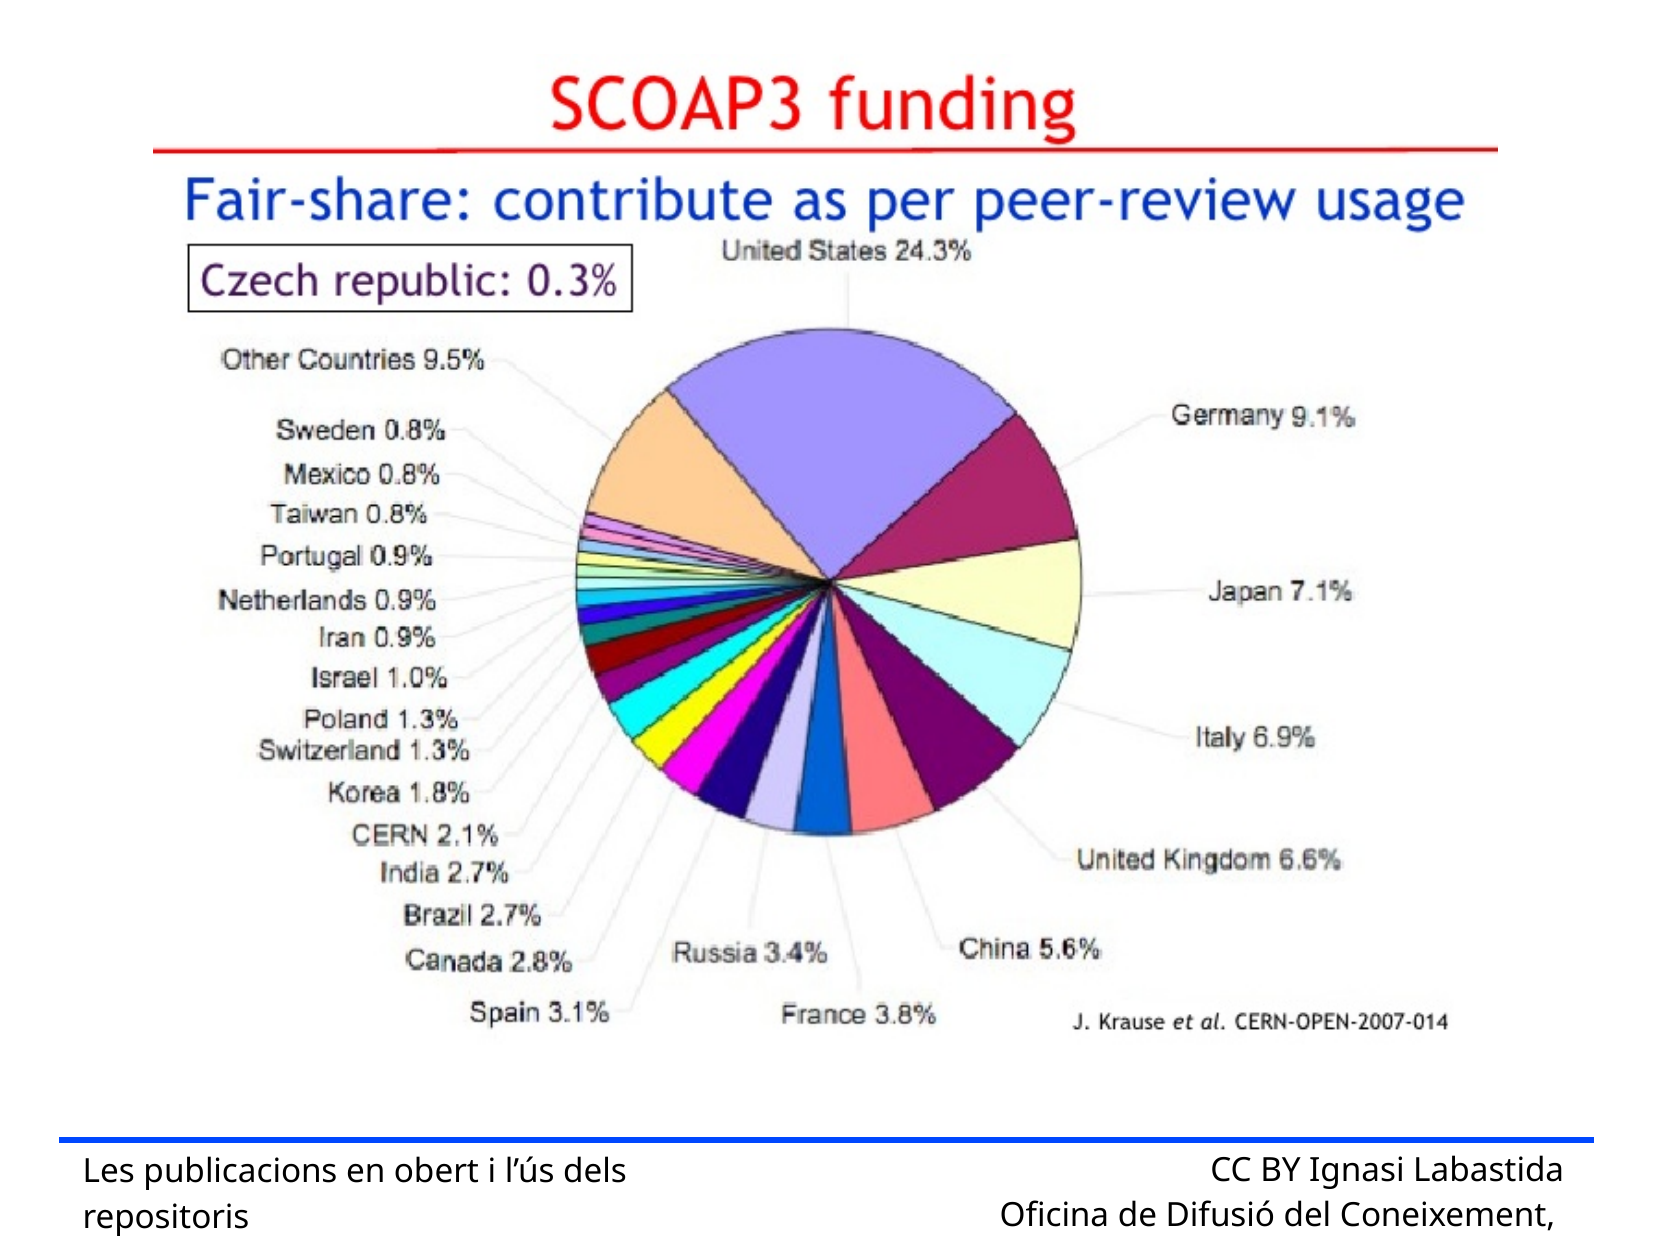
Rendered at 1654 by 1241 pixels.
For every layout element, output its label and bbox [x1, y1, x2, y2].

picture [153, 54, 1498, 1063]
